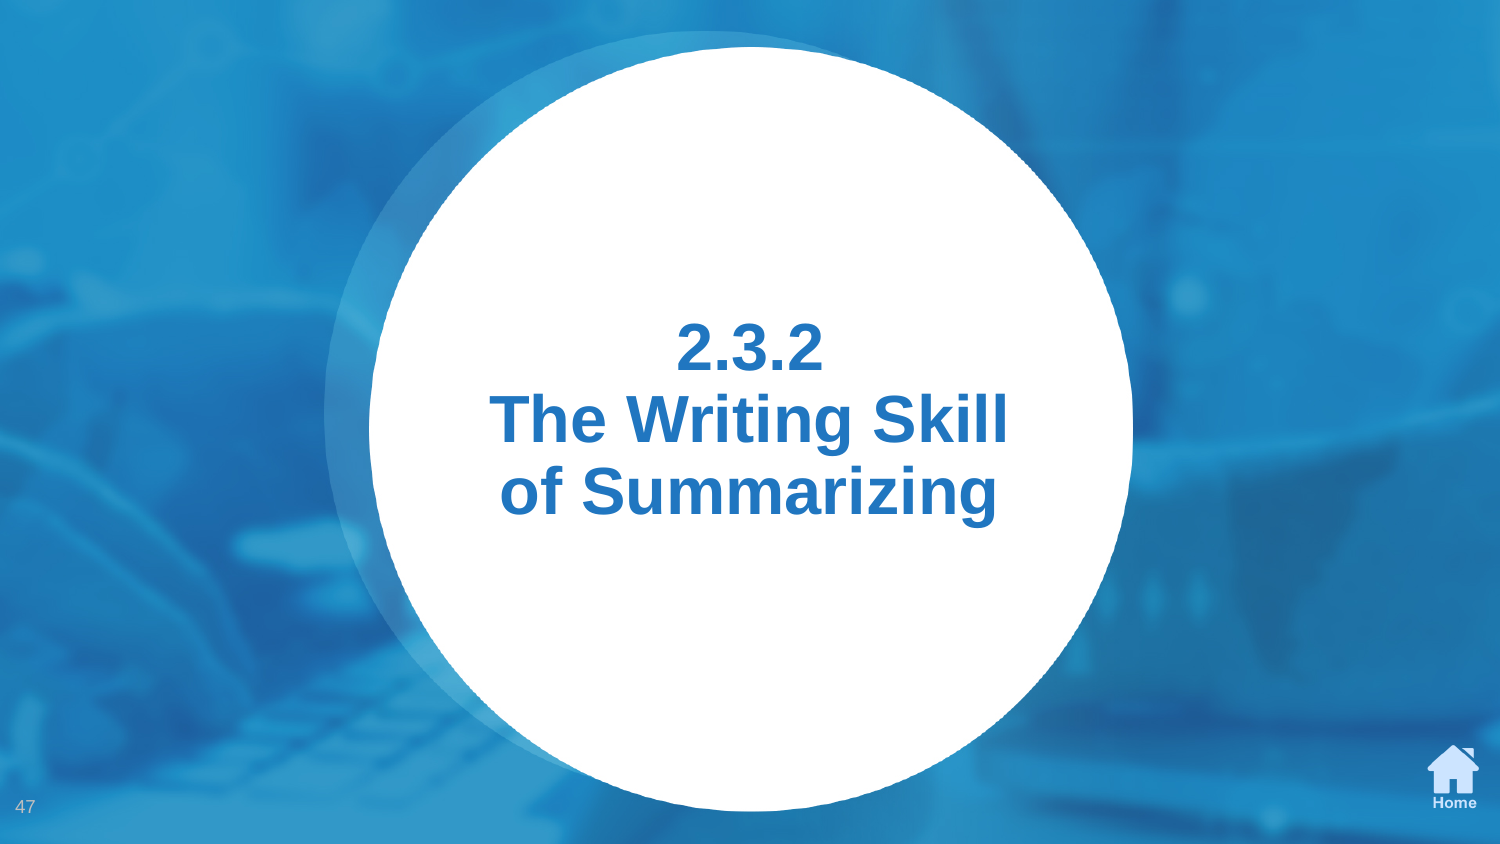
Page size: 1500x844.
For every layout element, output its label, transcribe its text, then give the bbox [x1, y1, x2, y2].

text_box 47 [0, 783, 338, 829]
title 2.3.2 The Writing Skill of Summarizing [440, 222, 1060, 619]
